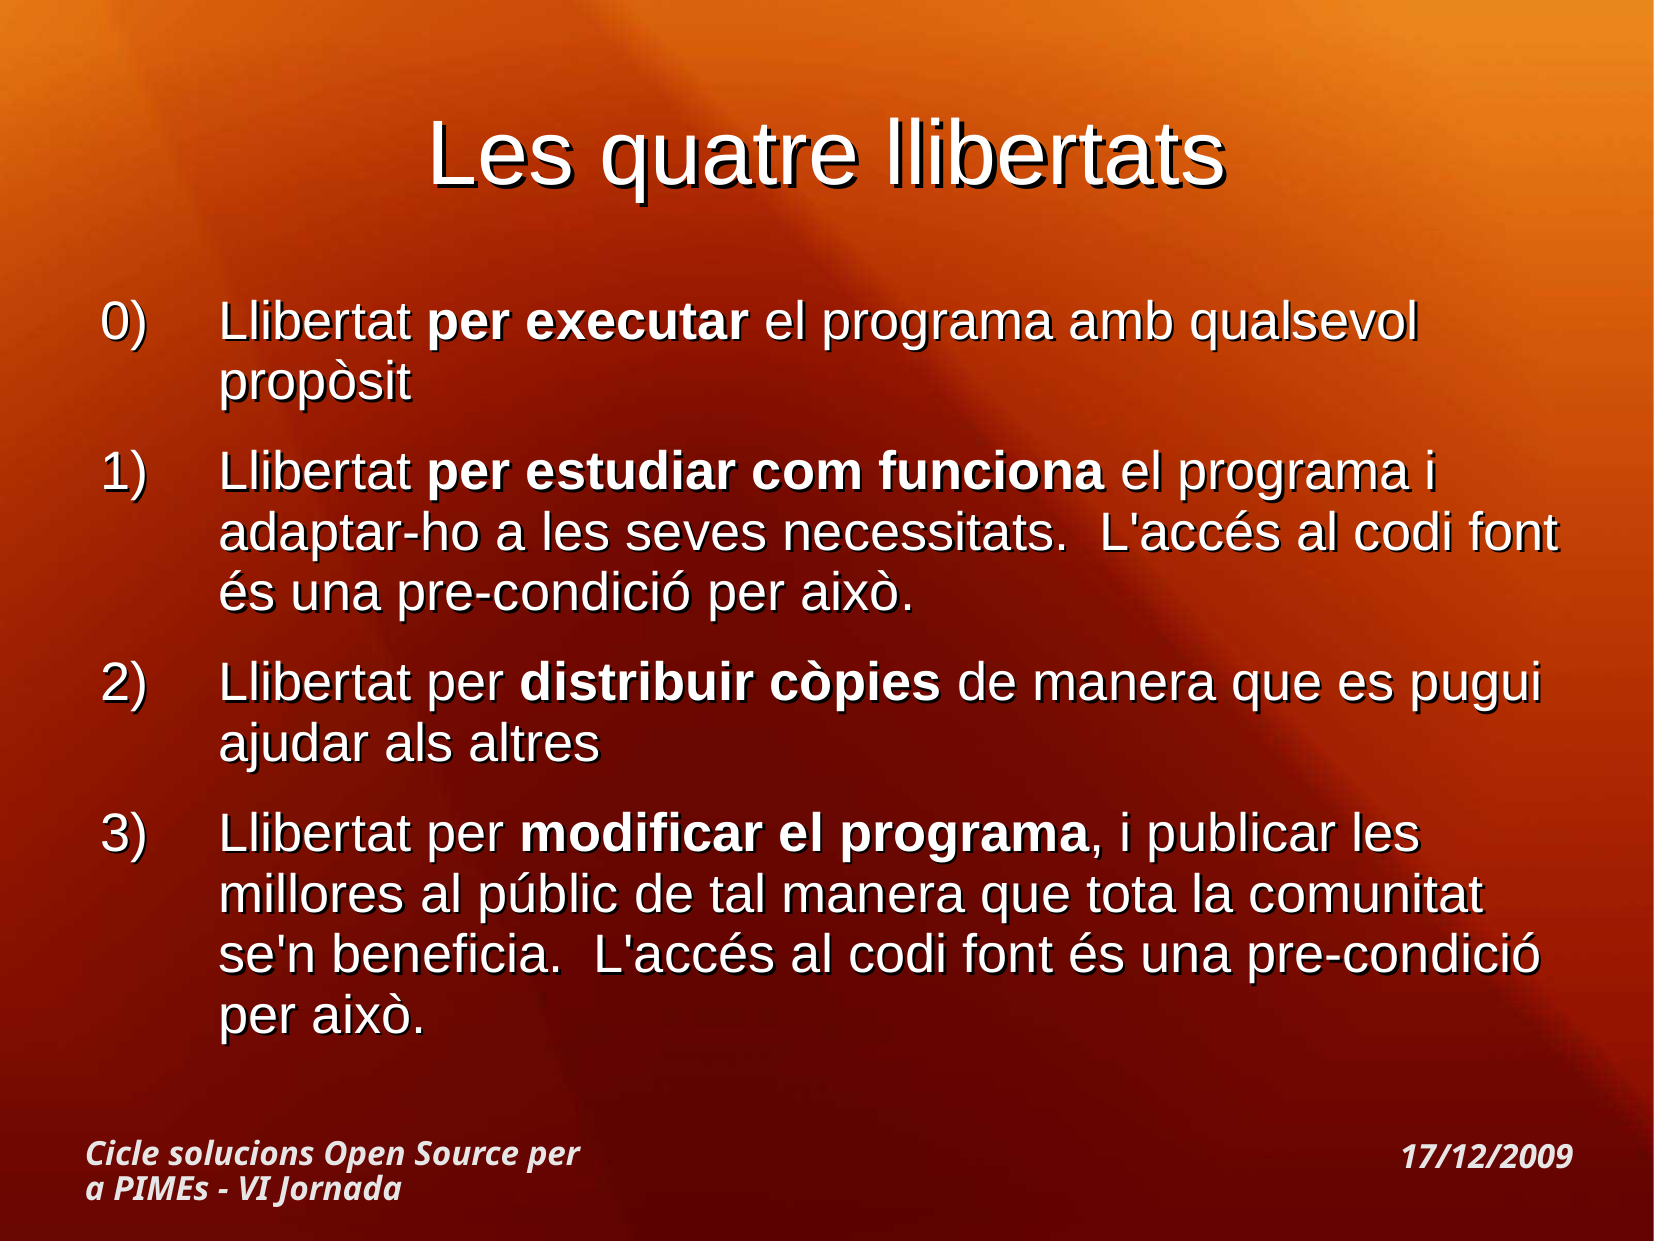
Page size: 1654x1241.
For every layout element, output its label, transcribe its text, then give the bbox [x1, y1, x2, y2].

picture [0, 0, 1654, 1241]
title Les quatre llibertats [82, 56, 1571, 250]
list Llibertat per executar el programa amb qualsevol propòsit Llibertat per estudiar com funciona el programa i adaptar-ho a les seves necessitats. L'accés al codi font és una pre-condició per això. Llibertat per distribuir còpies de manera que es pugui ajudar als altres Llibertat per modificar el programa, i publicar les millores al públic de tal manera que tota la comunitat se'n beneficia. L'accés al codi font és una pre-condició per això. [82, 290, 1571, 1109]
